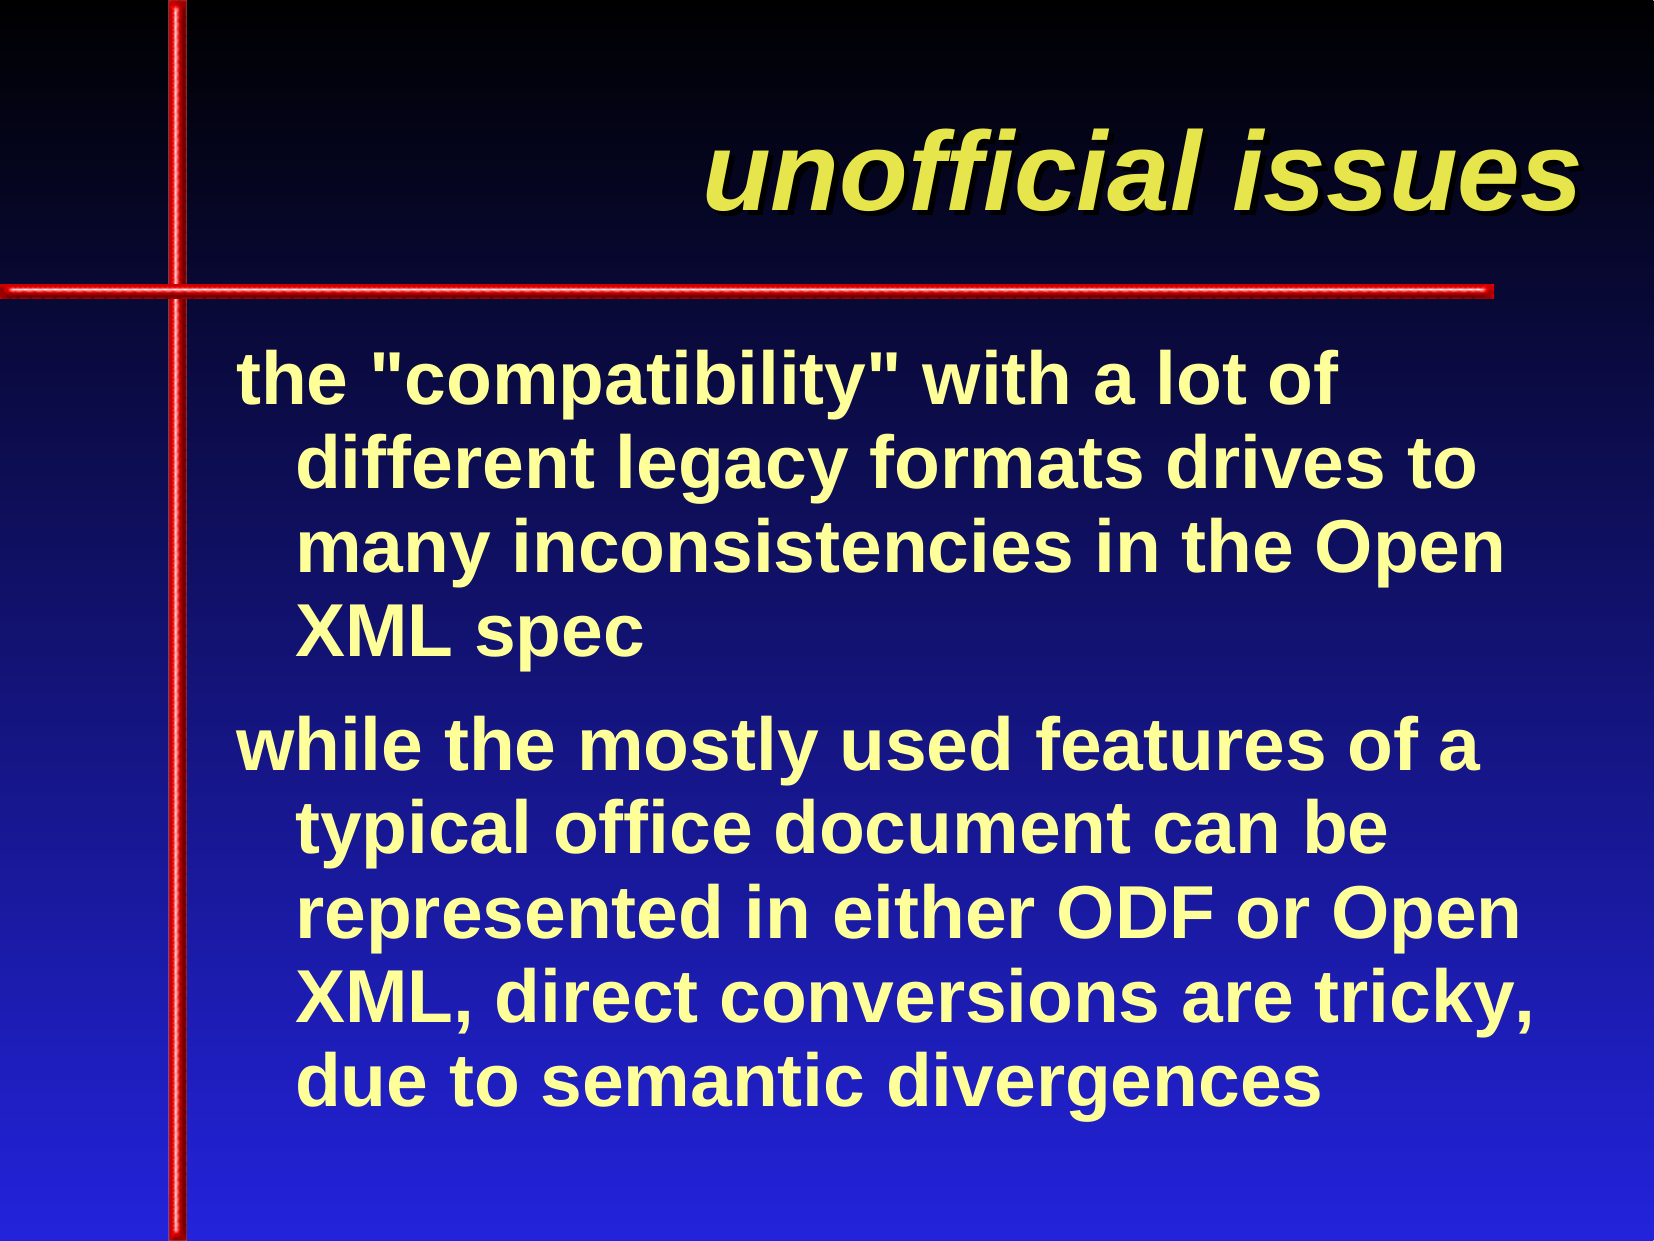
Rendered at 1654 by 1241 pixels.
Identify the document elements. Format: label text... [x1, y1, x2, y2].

picture [0, 1, 186, 1240]
title unofficial issues [171, 30, 1584, 313]
list the "compatibility" with a lot of different legacy formats drives to many inconsistencies in the Open XML spec while the mostly used features of a typical office document can be represented in either ODF or Open XML, direct conversions are tricky, due to semantic divergences [236, 336, 1596, 1123]
